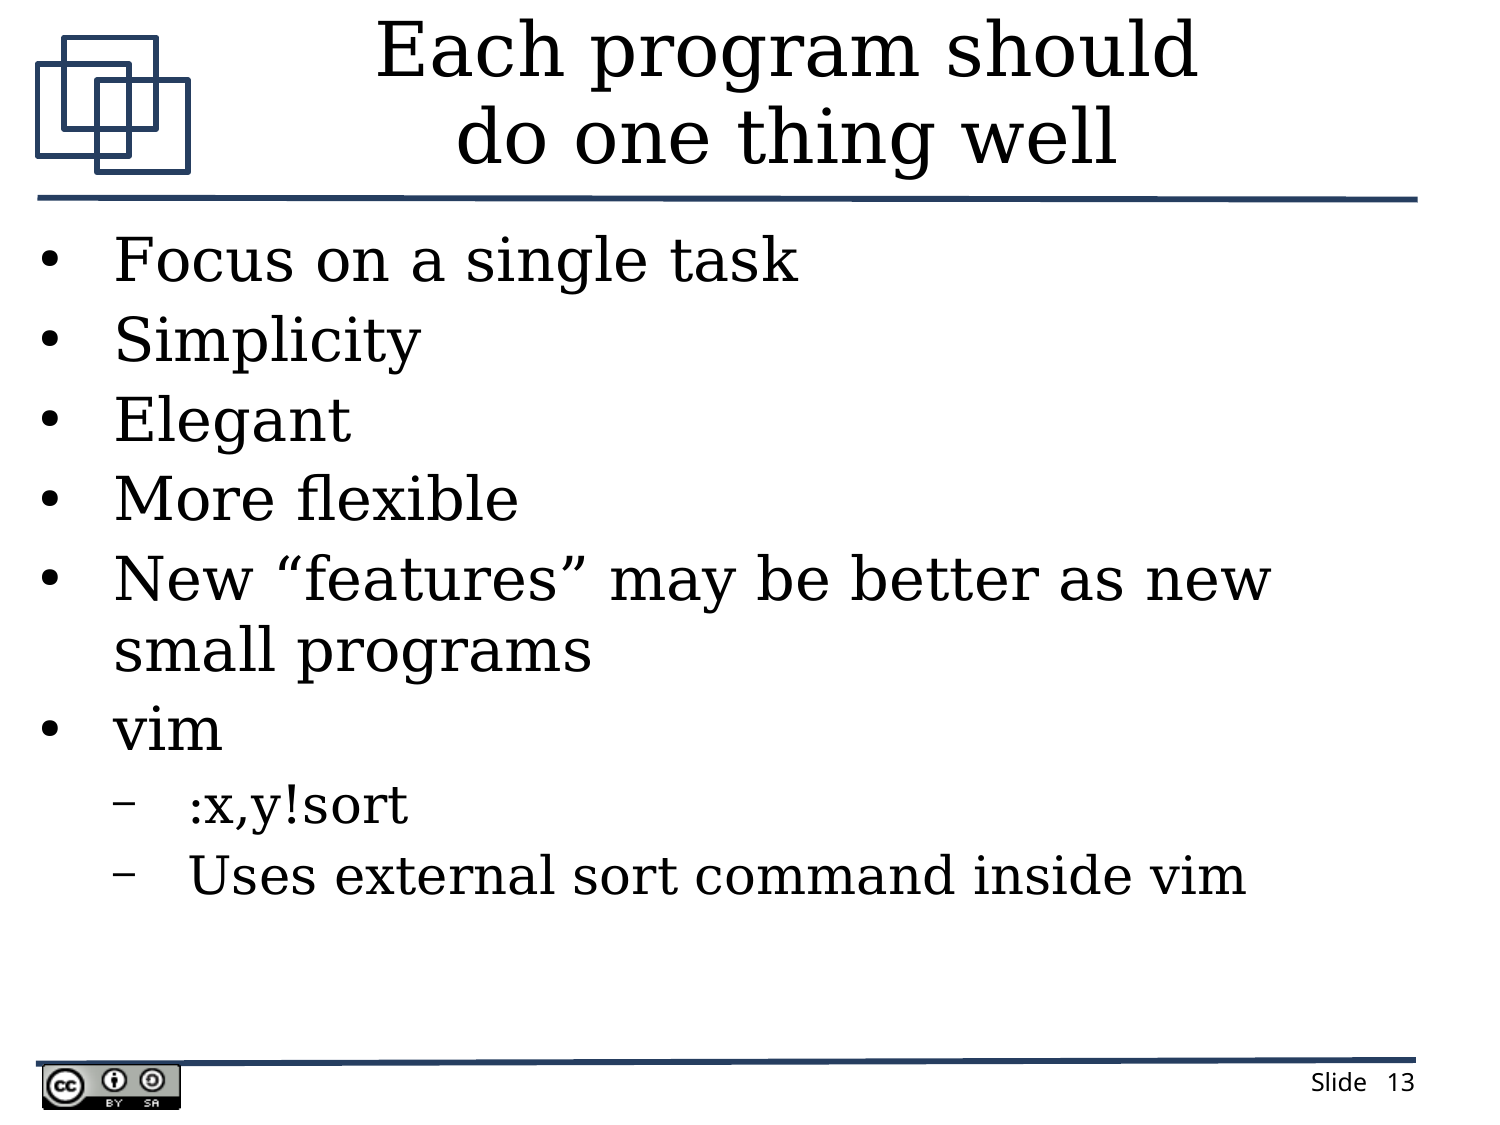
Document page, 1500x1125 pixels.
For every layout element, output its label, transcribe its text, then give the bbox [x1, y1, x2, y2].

title Each program should do one thing well [150, 0, 1425, 188]
list Focus on a single task Simplicity Elegant More flexible New “features” may be better as new small programs vim :x,y!sort Uses external sort command inside vim [37, 224, 1425, 968]
picture [42, 1064, 181, 1110]
